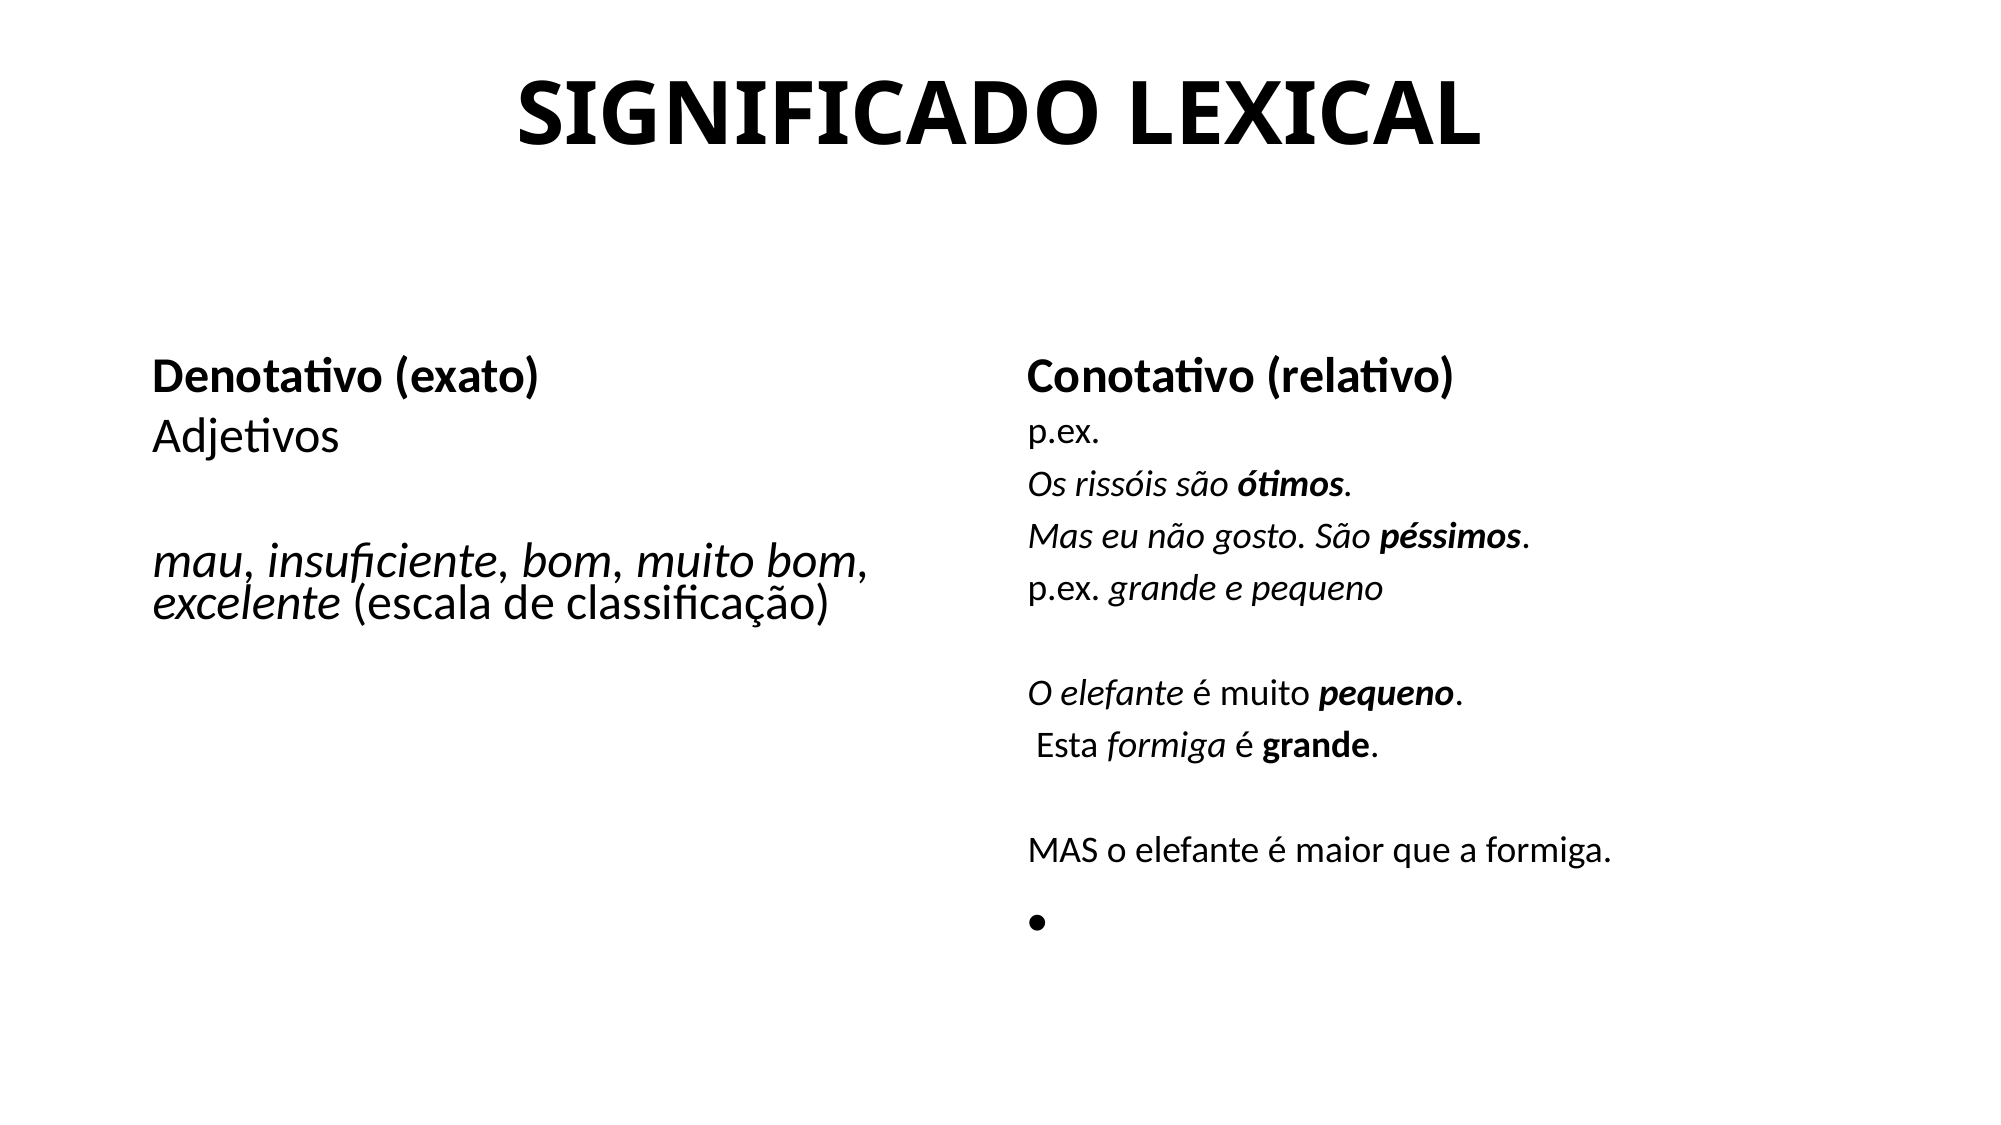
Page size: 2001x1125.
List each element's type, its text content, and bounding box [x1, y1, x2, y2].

title SIGNIFICADO LEXICAL [137, 59, 1863, 278]
list Conotativo (relativo) [1012, 275, 1863, 410]
list Adjetivos mau, insuficiente, bom, muito bom, excelente (escala de classificação) [137, 410, 984, 1016]
list p.ex. Os rissóis são ótimos. Mas eu não gosto. São péssimos. p.ex. grande e pequeno O elefante é muito pequeno. Esta formiga é grande. MAS o elefante é maior que a formiga. [1012, 410, 1863, 1016]
list Denotativo (exato) [137, 275, 984, 410]
